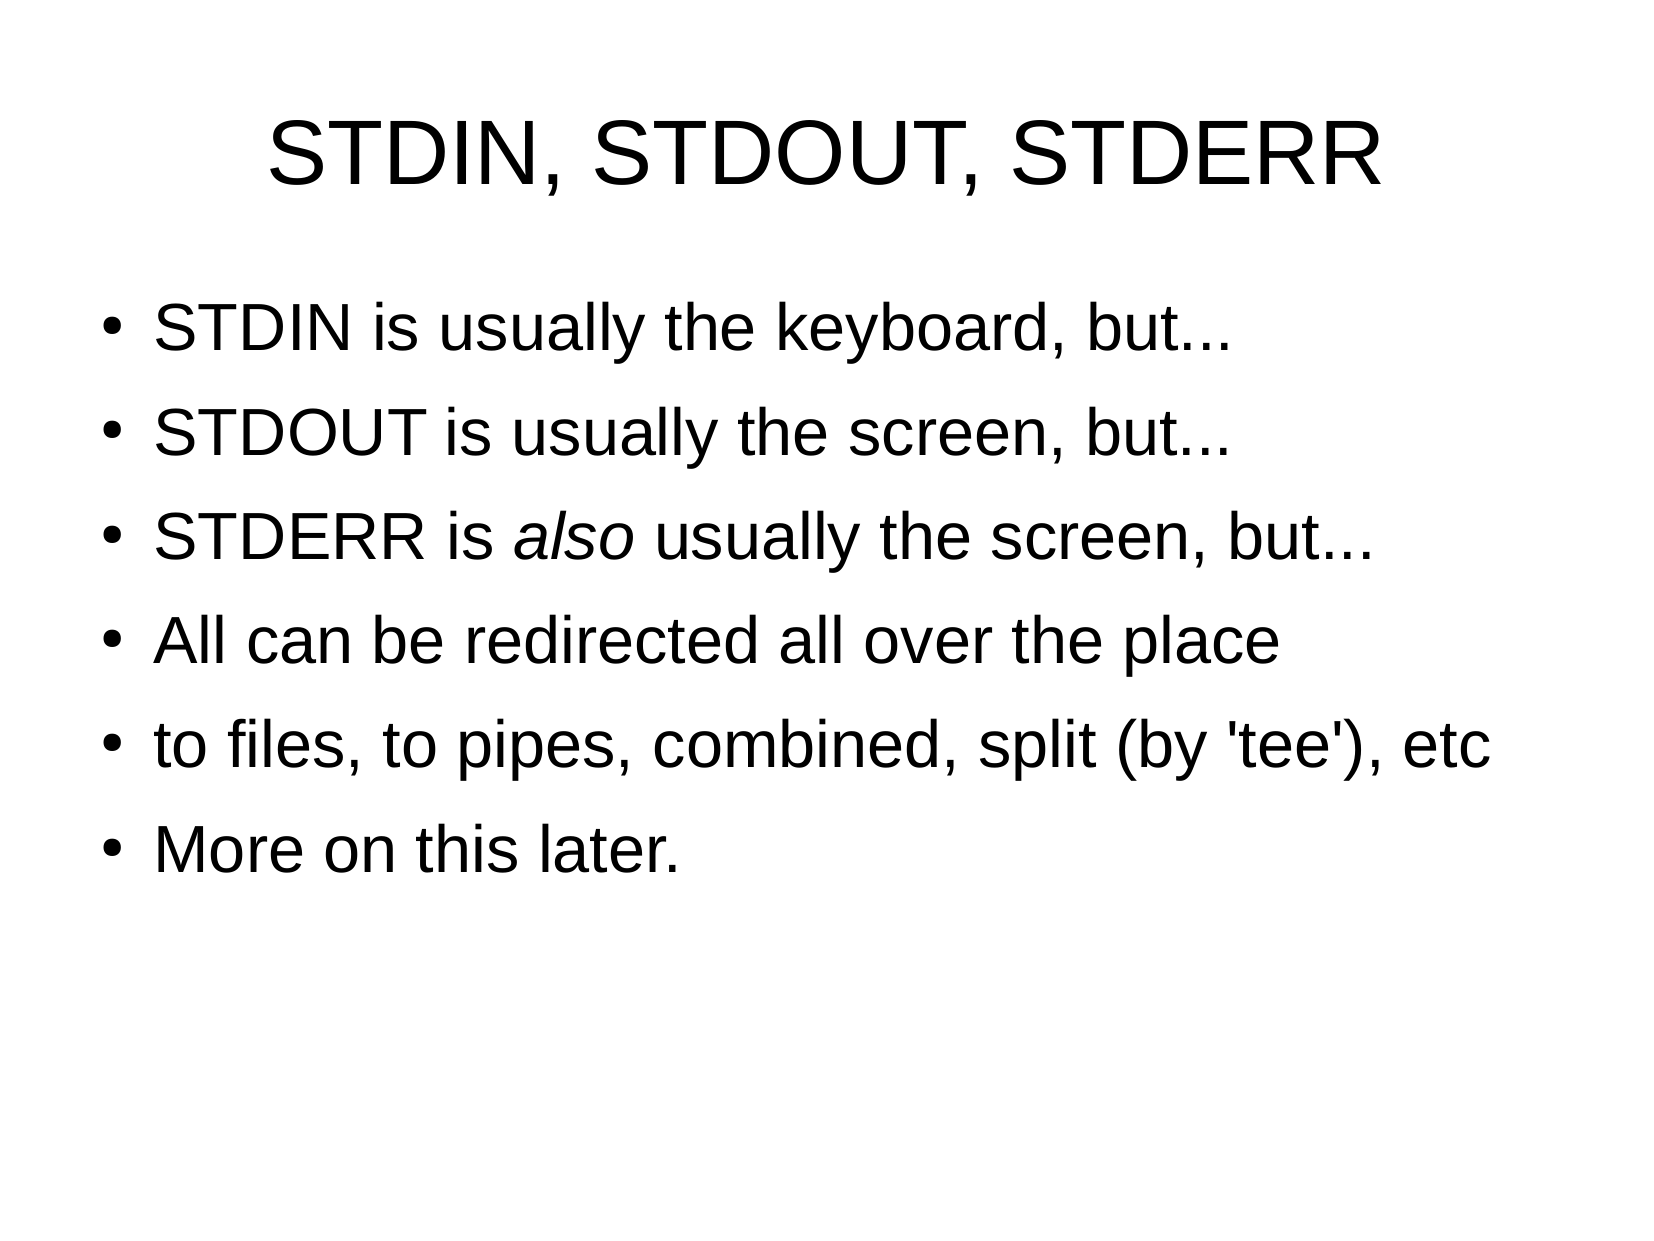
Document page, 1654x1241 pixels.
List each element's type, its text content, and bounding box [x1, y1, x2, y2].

title STDIN, STDOUT, STDERR [82, 49, 1571, 257]
list STDIN is usually the keyboard, but... STDOUT is usually the screen, but... STDERR is also usually the screen, but... All can be redirected all over the place to files, to pipes, combined, split (by 'tee'), etc More on this later. [82, 290, 1538, 1010]
